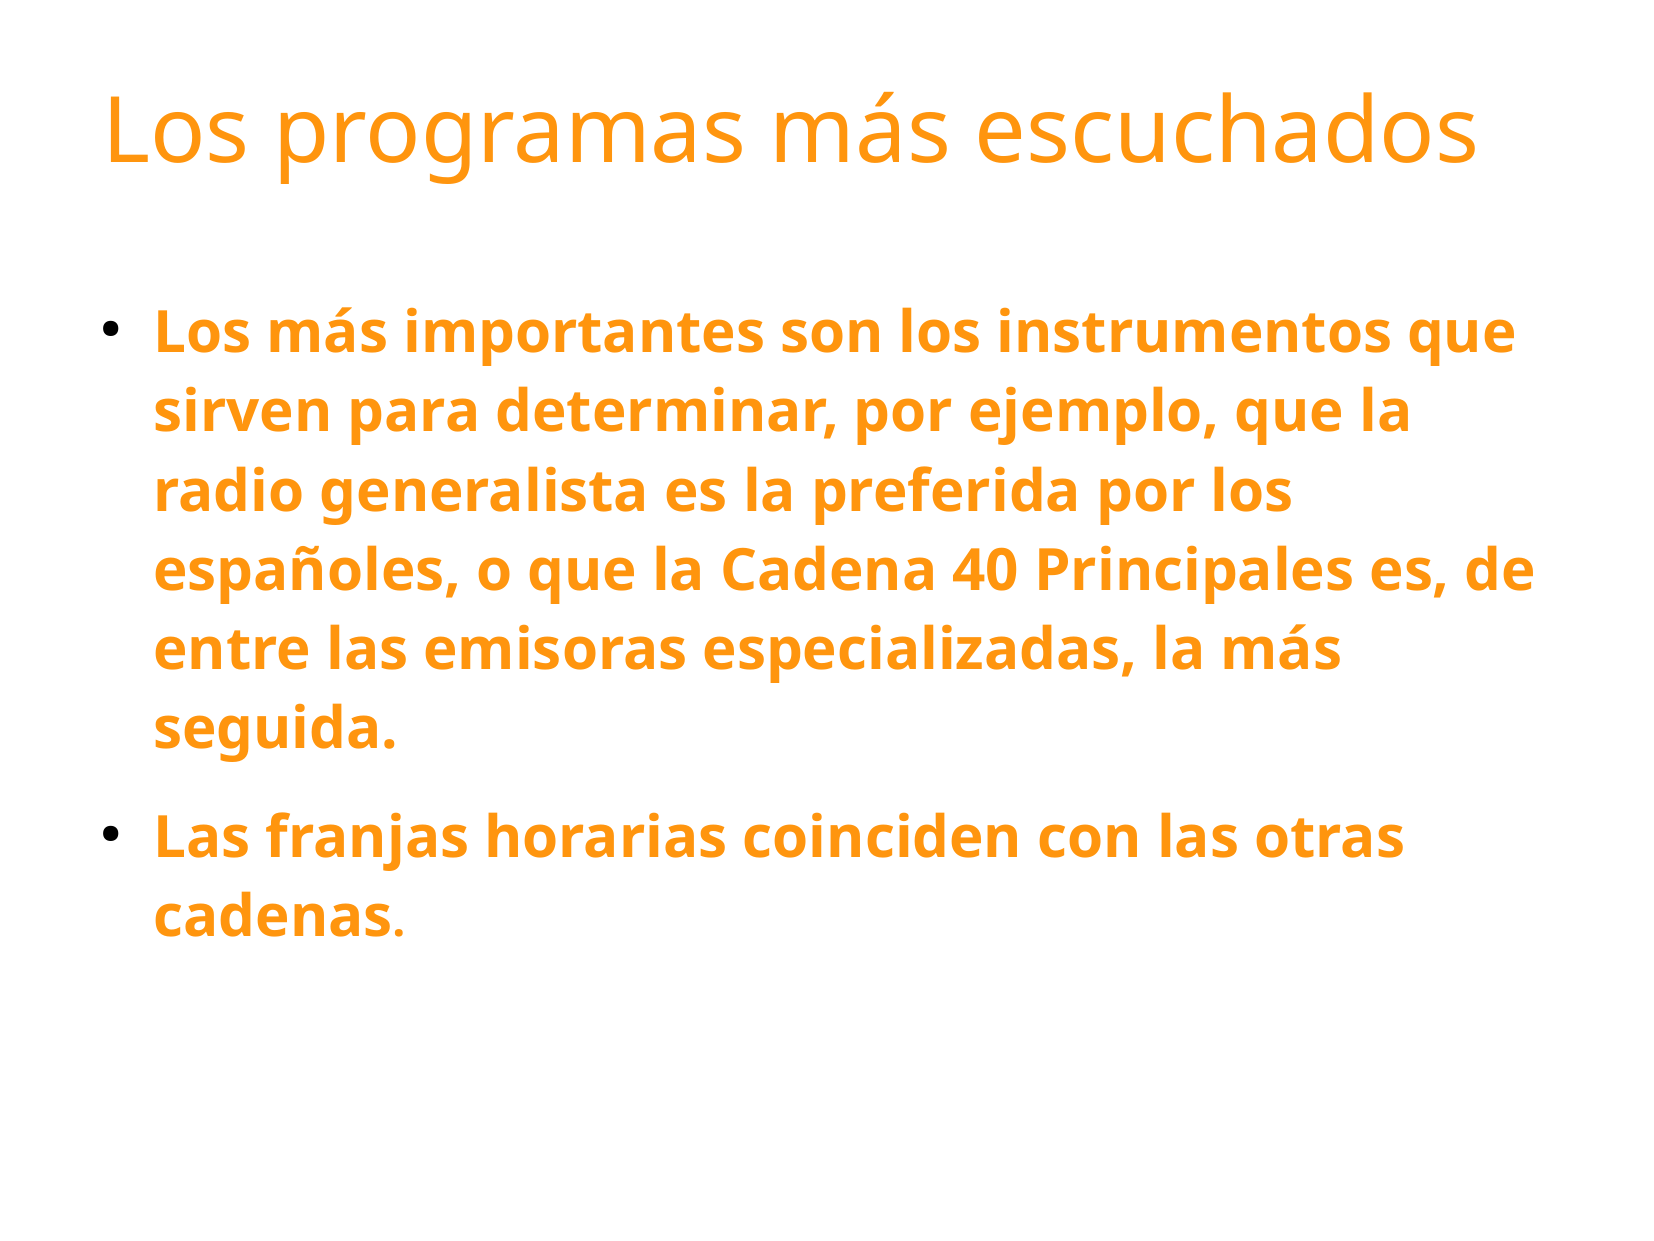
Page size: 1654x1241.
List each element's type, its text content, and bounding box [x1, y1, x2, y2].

list Los más importantes son los instrumentos que sirven para determinar, por ejemplo, que la radio generalista es la preferida por los españoles, o que la Cadena 40 Principales es, de entre las emisoras especializadas, la más seguida. Las franjas horarias coinciden con las otras cadenas. [82, 290, 1571, 1109]
title Los programas más escuchados [47, 23, 1536, 231]
